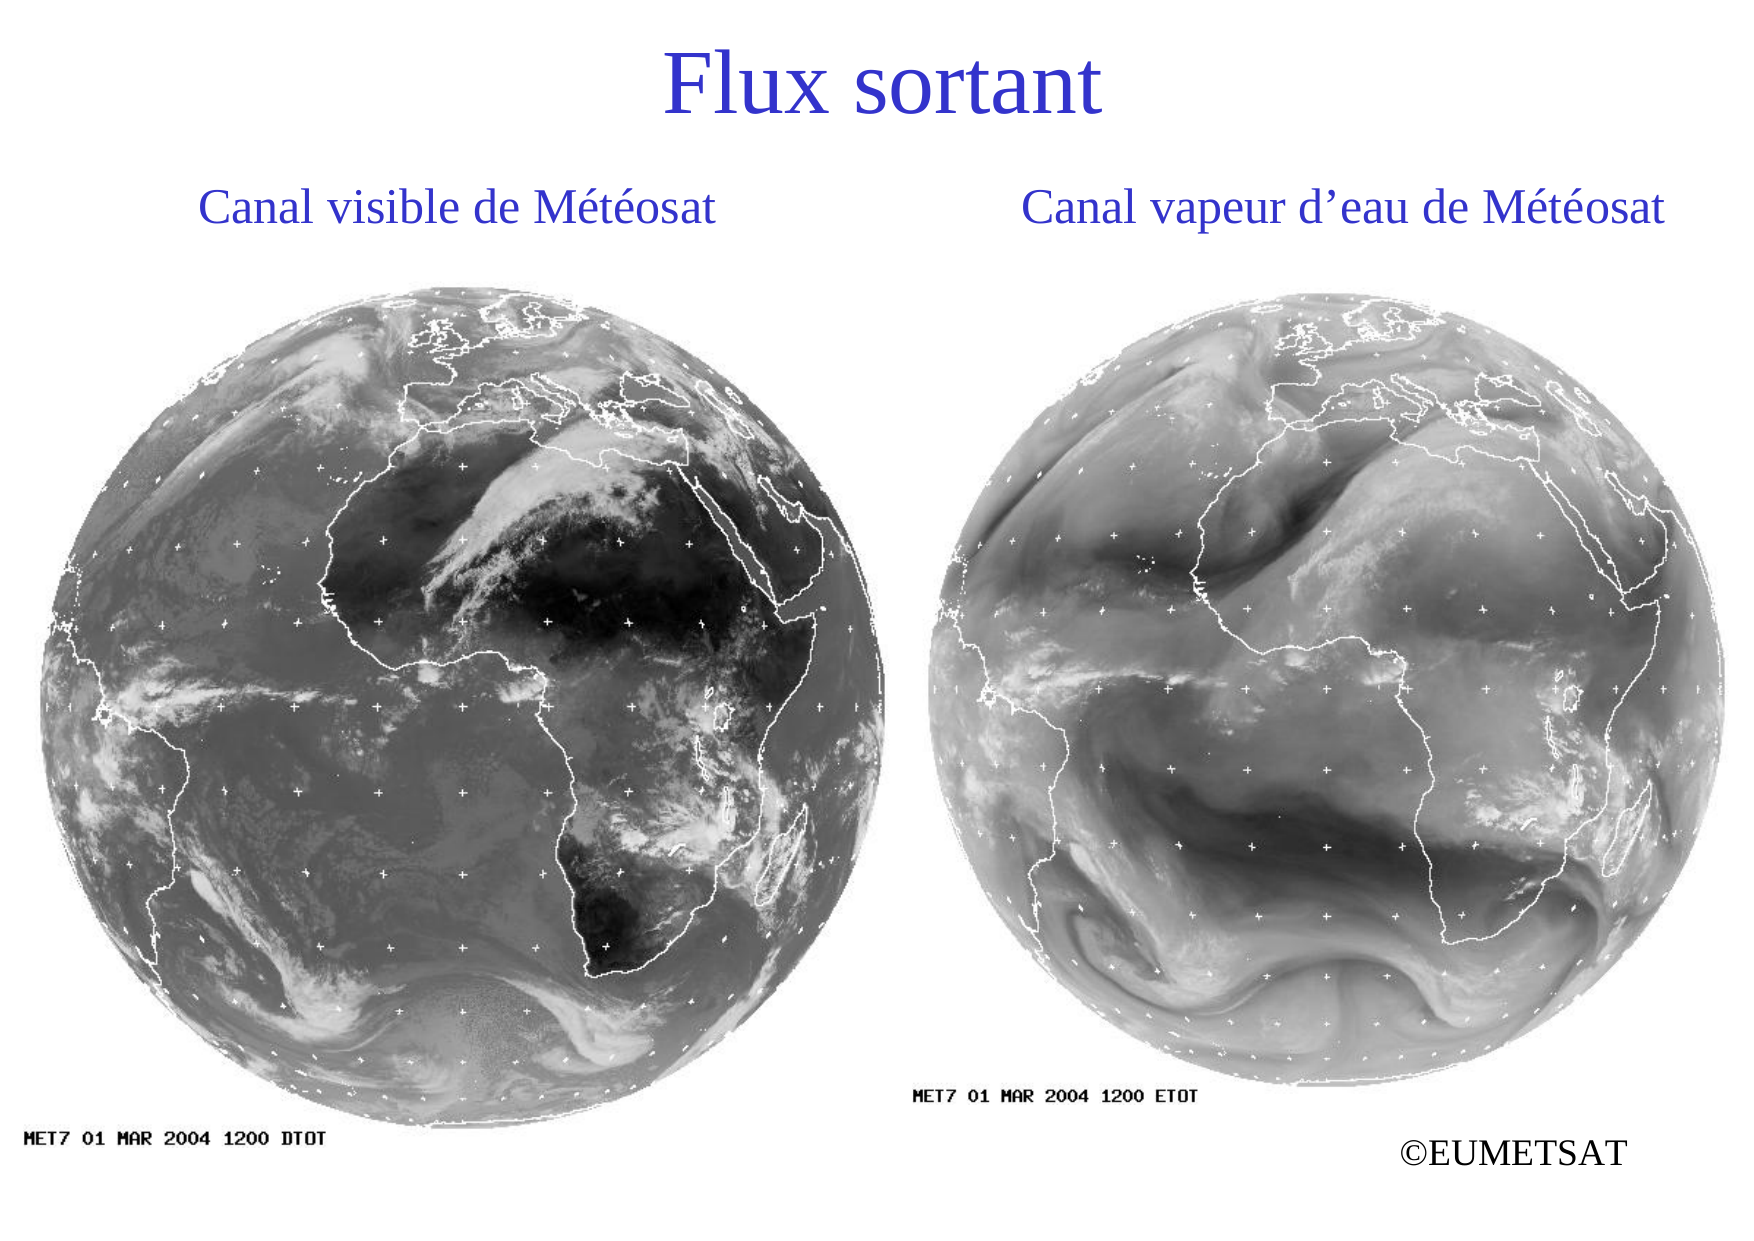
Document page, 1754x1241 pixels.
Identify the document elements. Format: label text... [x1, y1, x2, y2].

text_box ©EUMETSAT [1384, 1126, 1669, 1182]
picture [23, 270, 901, 1148]
text_box Flux sortant [50, 29, 1716, 141]
text_box Canal vapeur d’eau de Météosat [983, 171, 1704, 242]
picture [912, 277, 1740, 1105]
text_box Canal visible de Météosat [97, 171, 819, 242]
